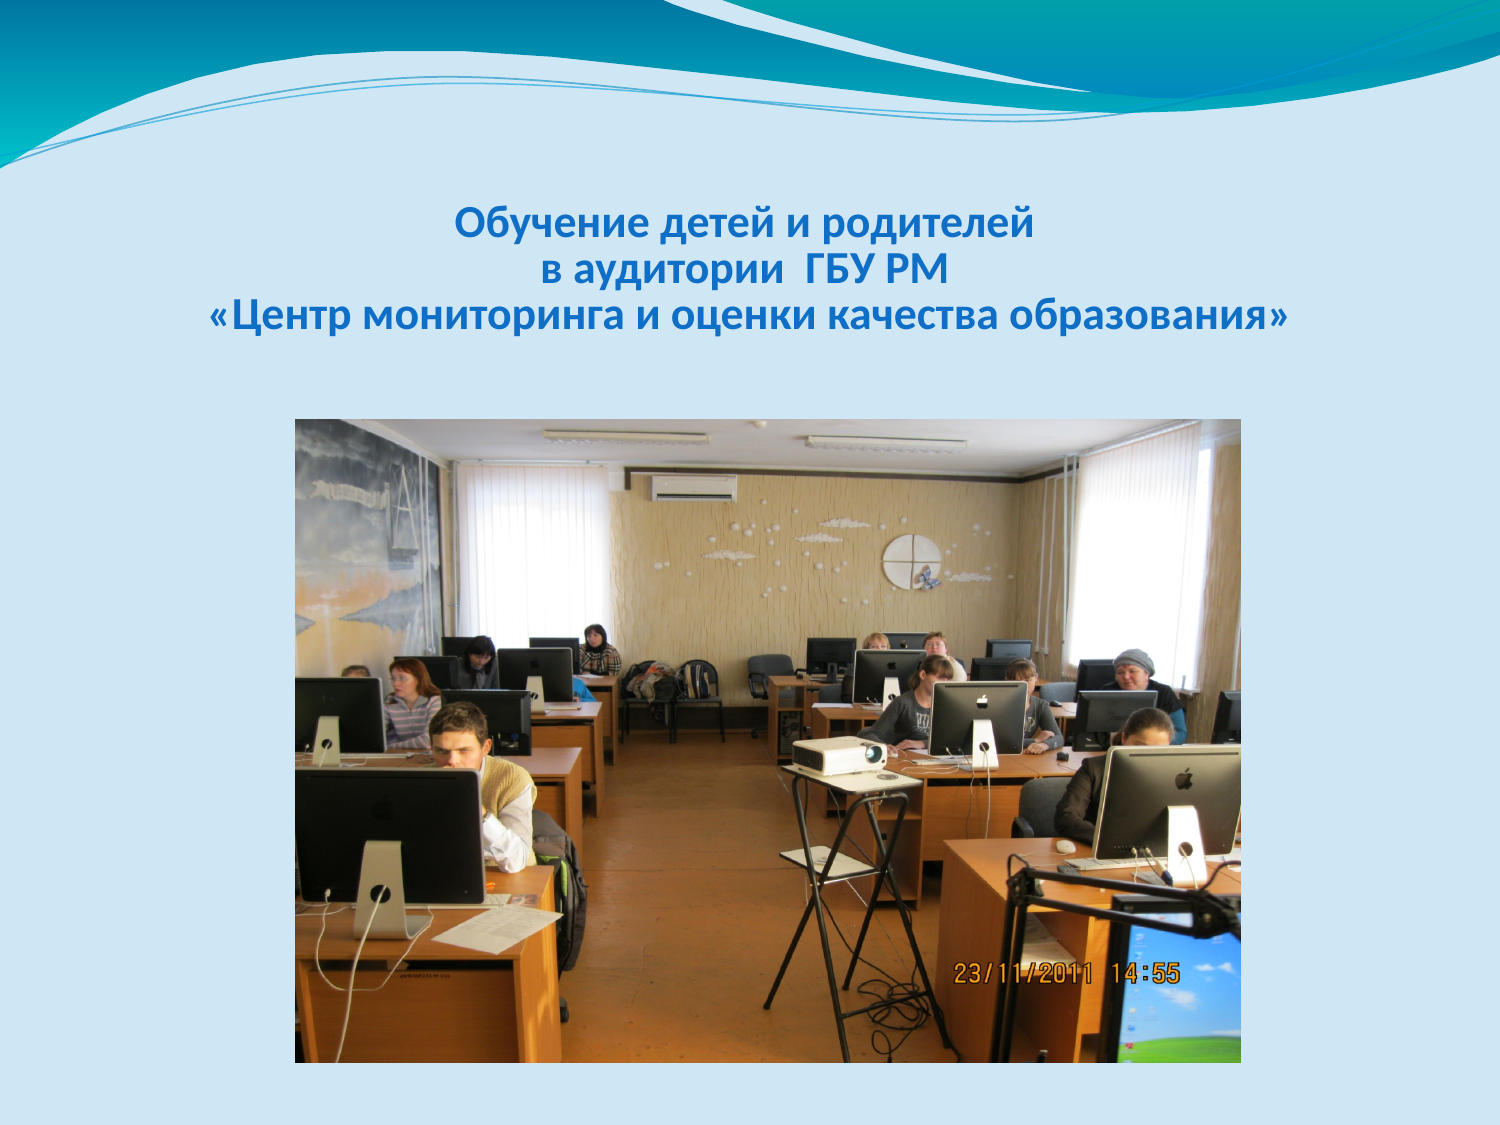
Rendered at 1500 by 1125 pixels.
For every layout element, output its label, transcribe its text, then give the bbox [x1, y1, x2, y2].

picture [295, 419, 1241, 1063]
title Обучение детей и родителей в аудитории ГБУ РМ «Центр мониторинга и оценки качества образования» [75, 196, 1425, 374]
